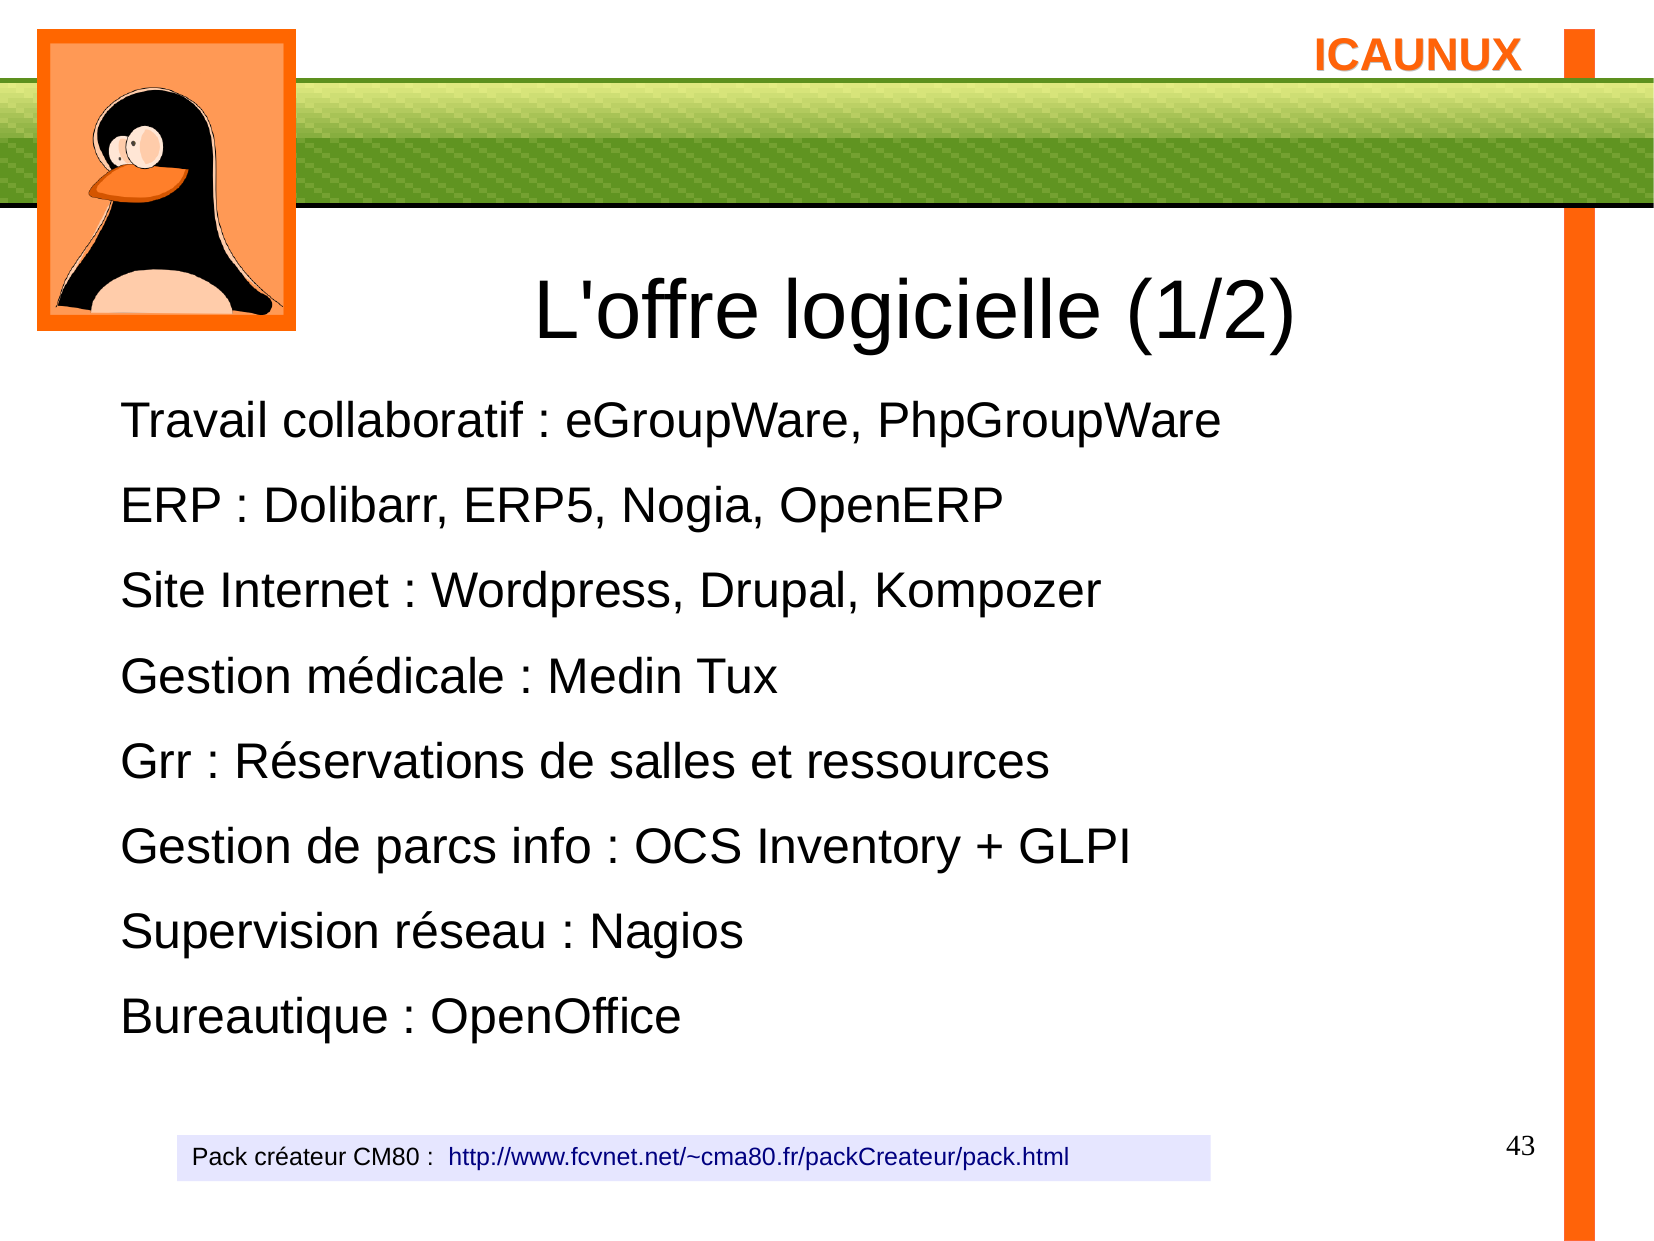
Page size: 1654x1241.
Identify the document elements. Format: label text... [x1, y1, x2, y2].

text_box Pack créateur CM80 : http://www.fcvnet.net/~cma80.fr/packCreateur/pack.html [177, 1135, 1211, 1182]
list Travail collaboratif : eGroupWare, PhpGroupWare ERP : Dolibarr, ERP5, Nogia, OpenERP Site Internet : Wordpress, Drupal, Kompozer Gestion médicale : Medin Tux Grr : Réservations de salles et ressources Gestion de parcs info : OCS Inventory + GLPI Supervision réseau : Nagios Bureautique : OpenOffice [119, 392, 1544, 1187]
title L'offre logicielle (1/2) [324, 235, 1506, 384]
picture [0, 29, 1654, 331]
